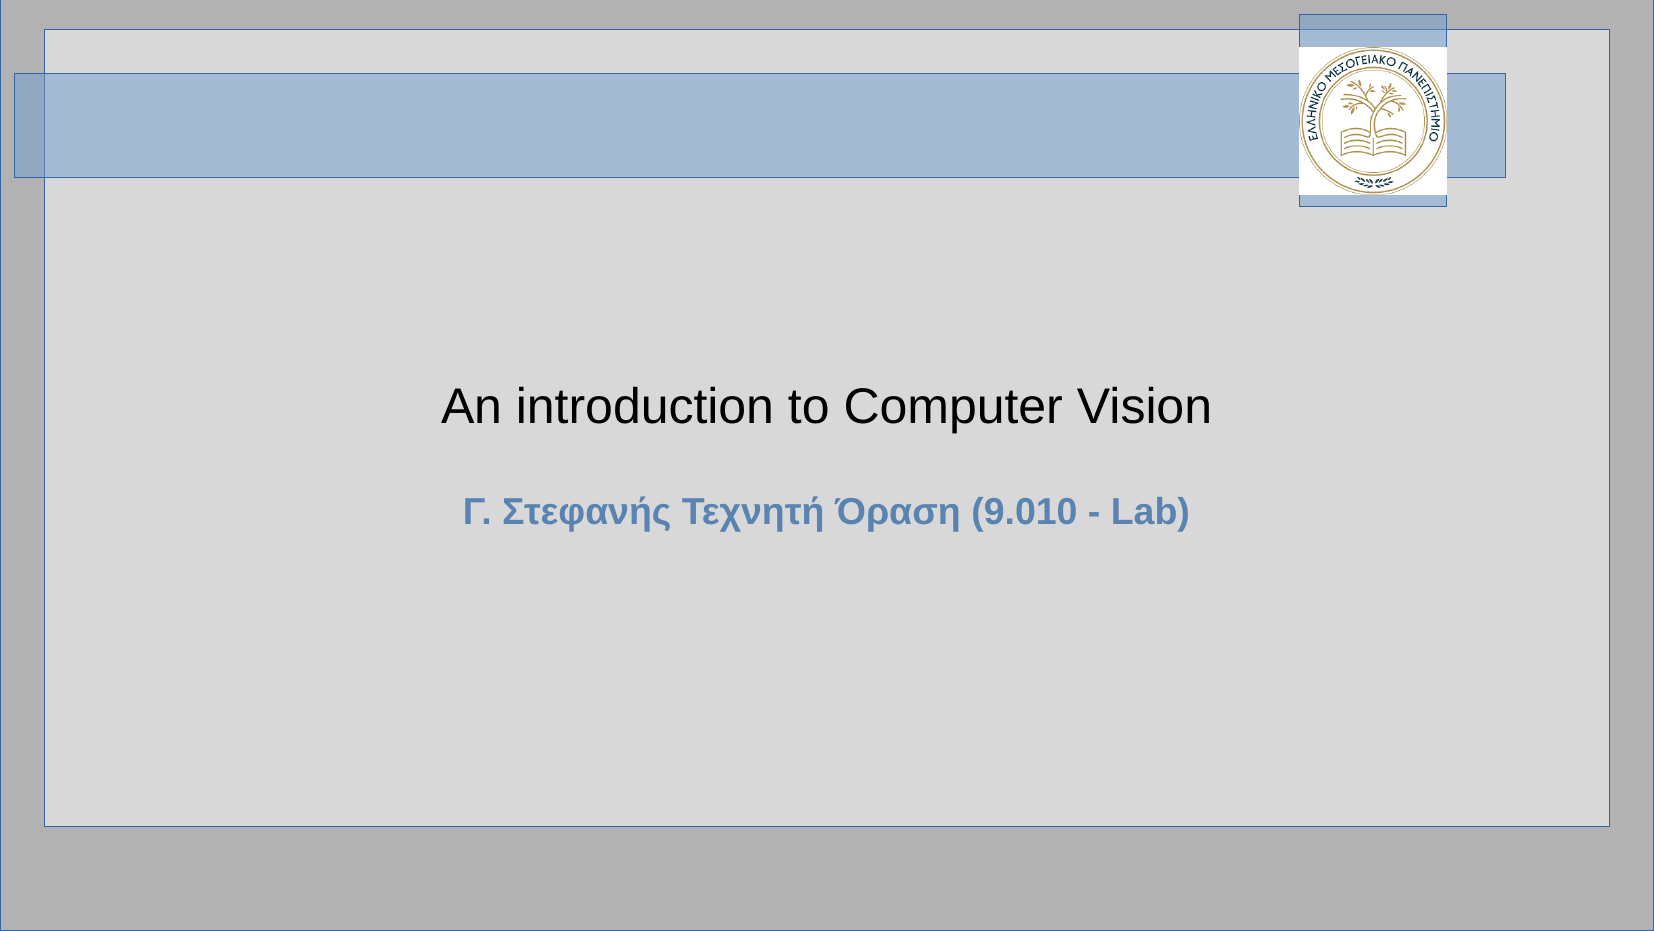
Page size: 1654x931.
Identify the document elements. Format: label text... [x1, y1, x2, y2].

text_box Γ. Στεφανής Τεχνητή Όραση (9.010 - Lab) [413, 470, 1241, 562]
picture [1299, 47, 1447, 195]
text_box An introduction to Computer Vision [413, 343, 1241, 470]
